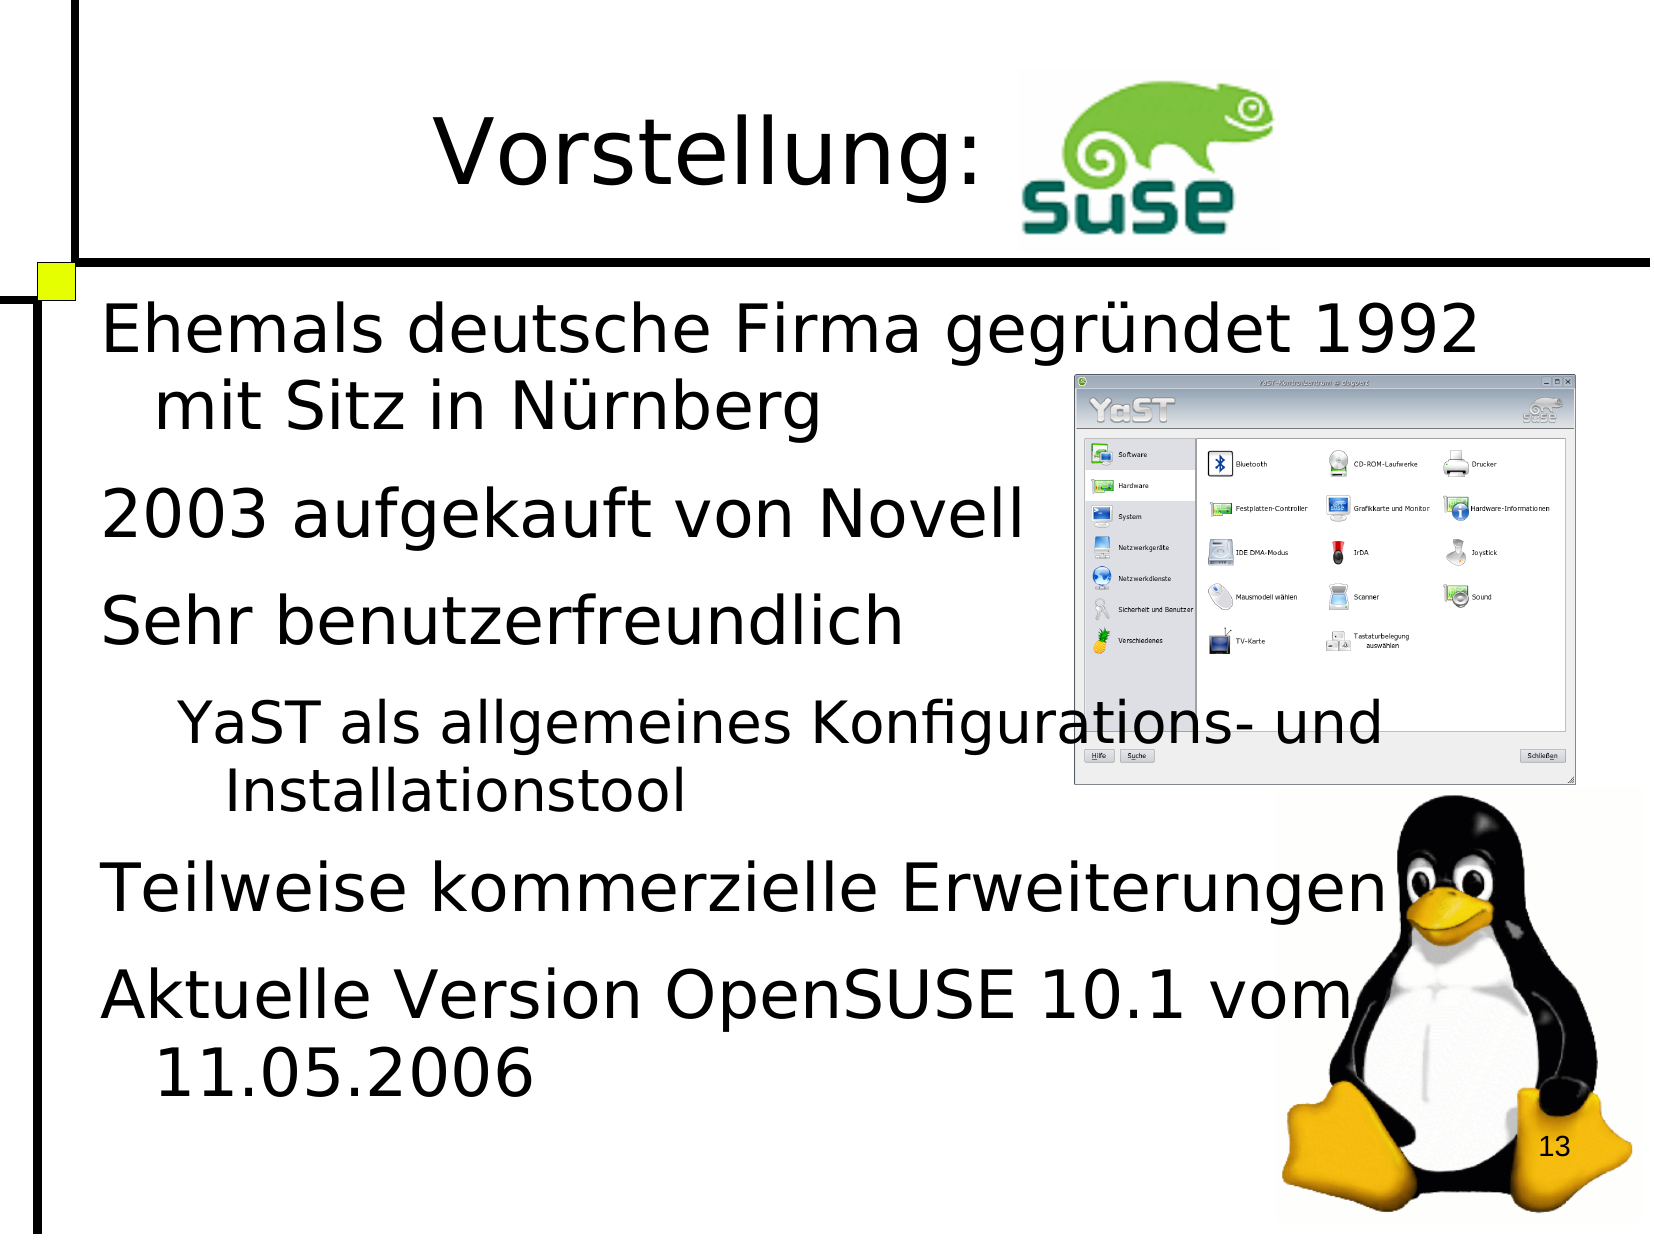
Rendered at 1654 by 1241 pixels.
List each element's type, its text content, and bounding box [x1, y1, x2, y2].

picture [1275, 787, 1642, 1223]
list Ehemals deutsche Firma gegründet 1992 mit Sitz in Nürnberg 2003 aufgekauft von Novell Sehr benutzerfreundlich YaST als allgemeines Konfigurations- und Installationstool Teilweise kommerzielle Erweiterungen Aktuelle Version OpenSUSE 10.1 vom 11.05.2006 [82, 290, 1571, 1112]
picture [1571, 374, 1576, 786]
title Vorstellung: [82, 49, 1571, 257]
picture [1018, 69, 1281, 253]
